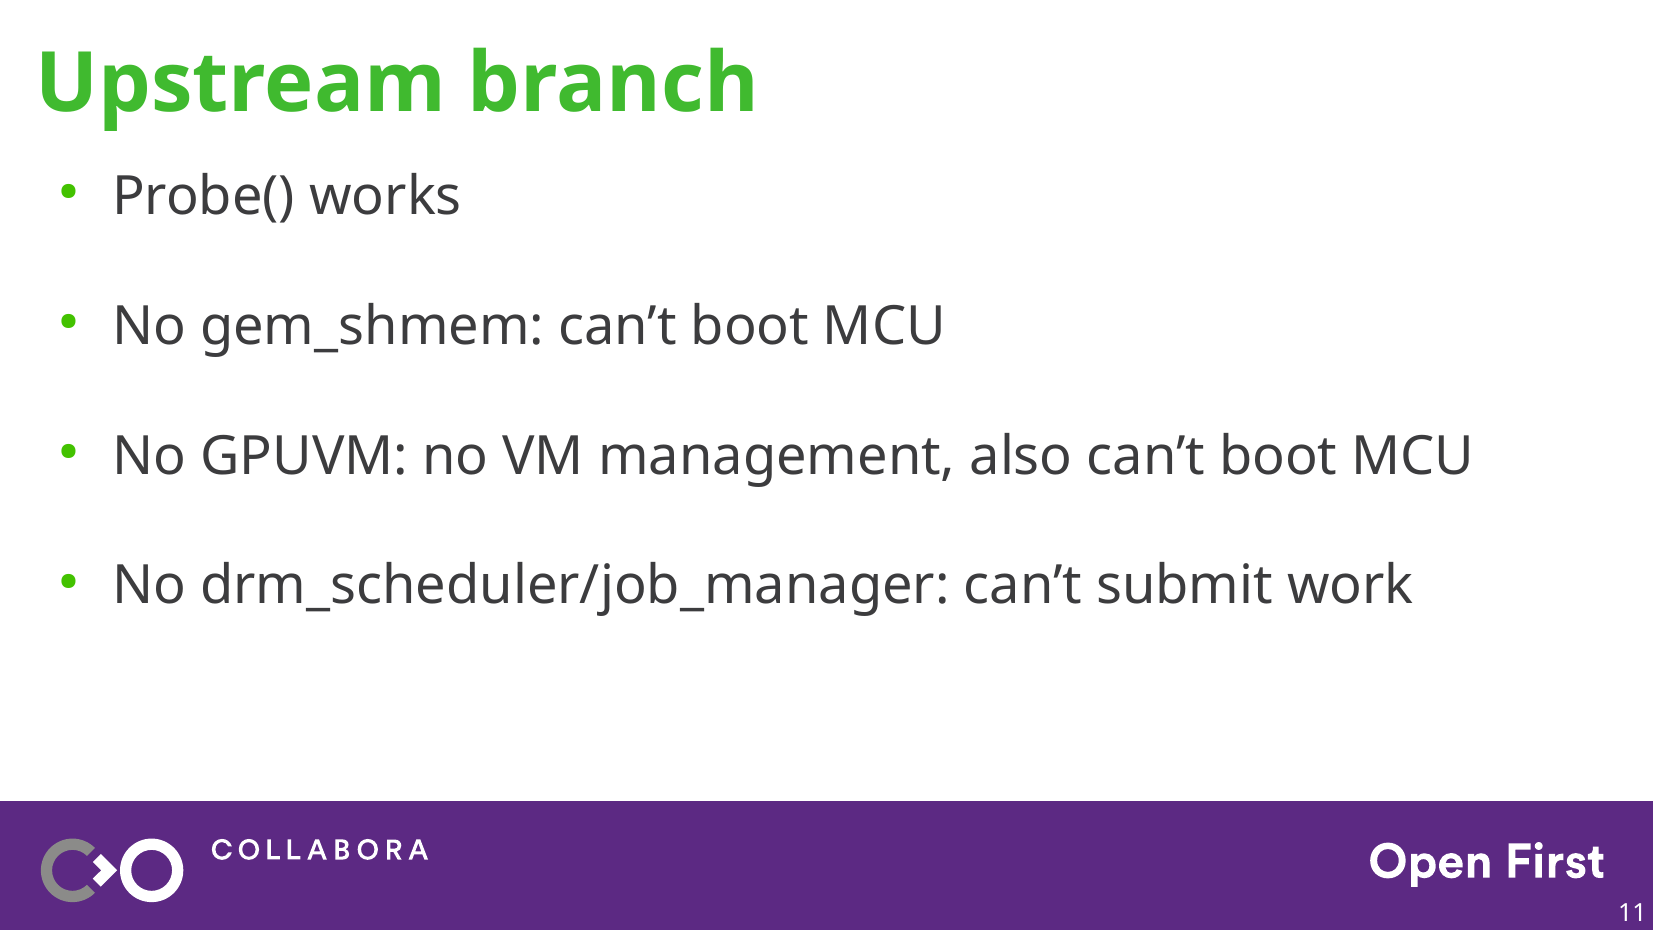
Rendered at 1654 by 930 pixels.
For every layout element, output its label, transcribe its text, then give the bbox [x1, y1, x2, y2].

title Upstream branch [35, 28, 1608, 192]
list Probe() works No gem_shmem: can’t boot MCU No GPUVM: no VM management, also can’t boot MCU No drm_scheduler/job_manager: can’t submit work [41, 160, 1613, 804]
